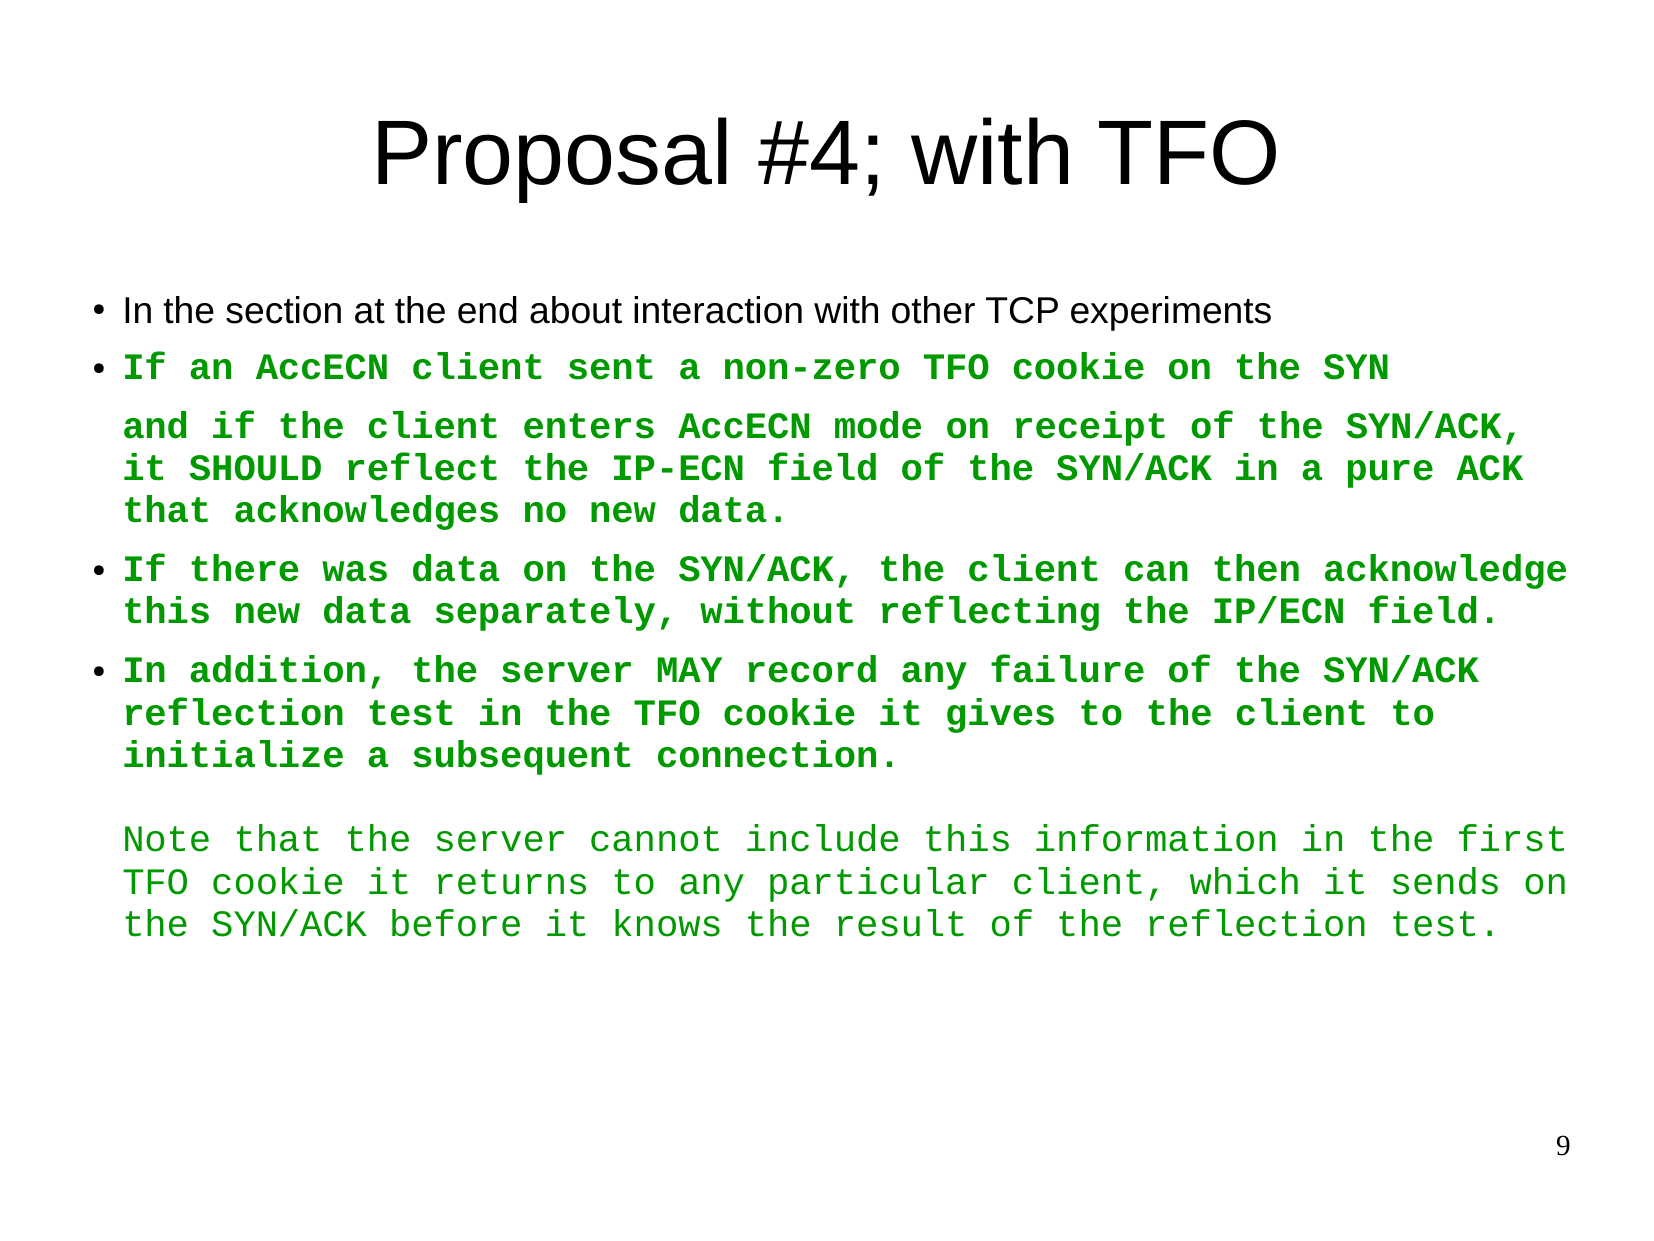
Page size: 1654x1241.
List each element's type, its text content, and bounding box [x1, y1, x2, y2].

title Proposal #4; with TFO [82, 49, 1571, 257]
list In the section at the end about interaction with other TCP experiments If an AccECN client sent a non-zero TFO cookie on the SYN and if the client enters AccECN mode on receipt of the SYN/ACK, it SHOULD reflect the IP-ECN field of the SYN/ACK in a pure ACK that acknowledges no new data. If there was data on the SYN/ACK, the client can then acknowledge this new data separately, without reflecting the IP/ECN field. In addition, the server MAY record any failure of the SYN/ACK reflection test in the TFO cookie it gives to the client to initialize a subsequent connection. Note that the server cannot include this information in the first TFO cookie it returns to any particular client, which it sends on the SYN/ACK before it knows the result of the reflection test. [82, 290, 1571, 1010]
